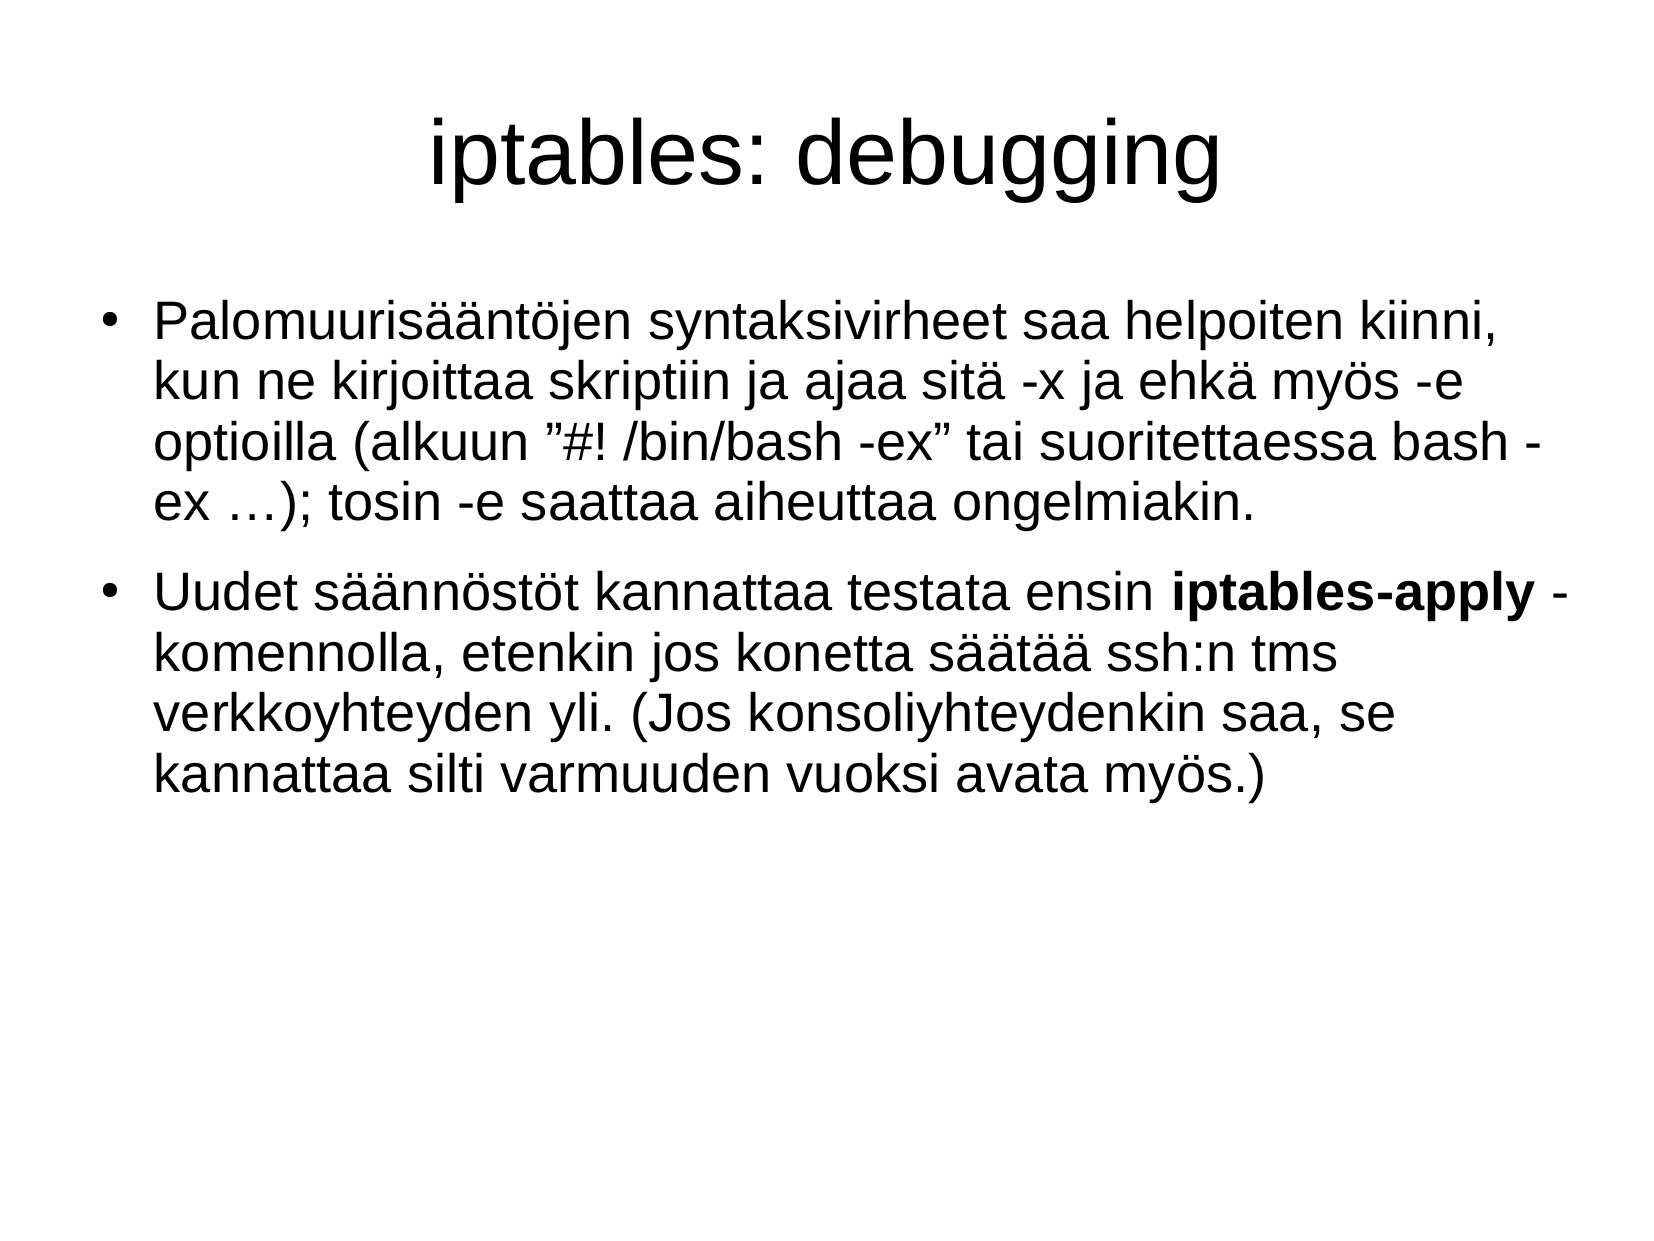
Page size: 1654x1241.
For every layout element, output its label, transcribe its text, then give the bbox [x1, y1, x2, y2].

title iptables: debugging [82, 49, 1571, 257]
list Palomuurisääntöjen syntaksivirheet saa helpoiten kiinni, kun ne kirjoittaa skriptiin ja ajaa sitä -x ja ehkä myös -e optioilla (alkuun ”#! /bin/bash -ex” tai suoritettaessa bash -ex …); tosin -e saattaa aiheuttaa ongelmiakin. Uudet säännöstöt kannattaa testata ensin iptables-apply -komennolla, etenkin jos konetta säätää ssh:n tms verkkoyhteyden yli. (Jos konsoliyhteydenkin saa, se kannattaa silti varmuuden vuoksi avata myös.) [82, 290, 1571, 1010]
